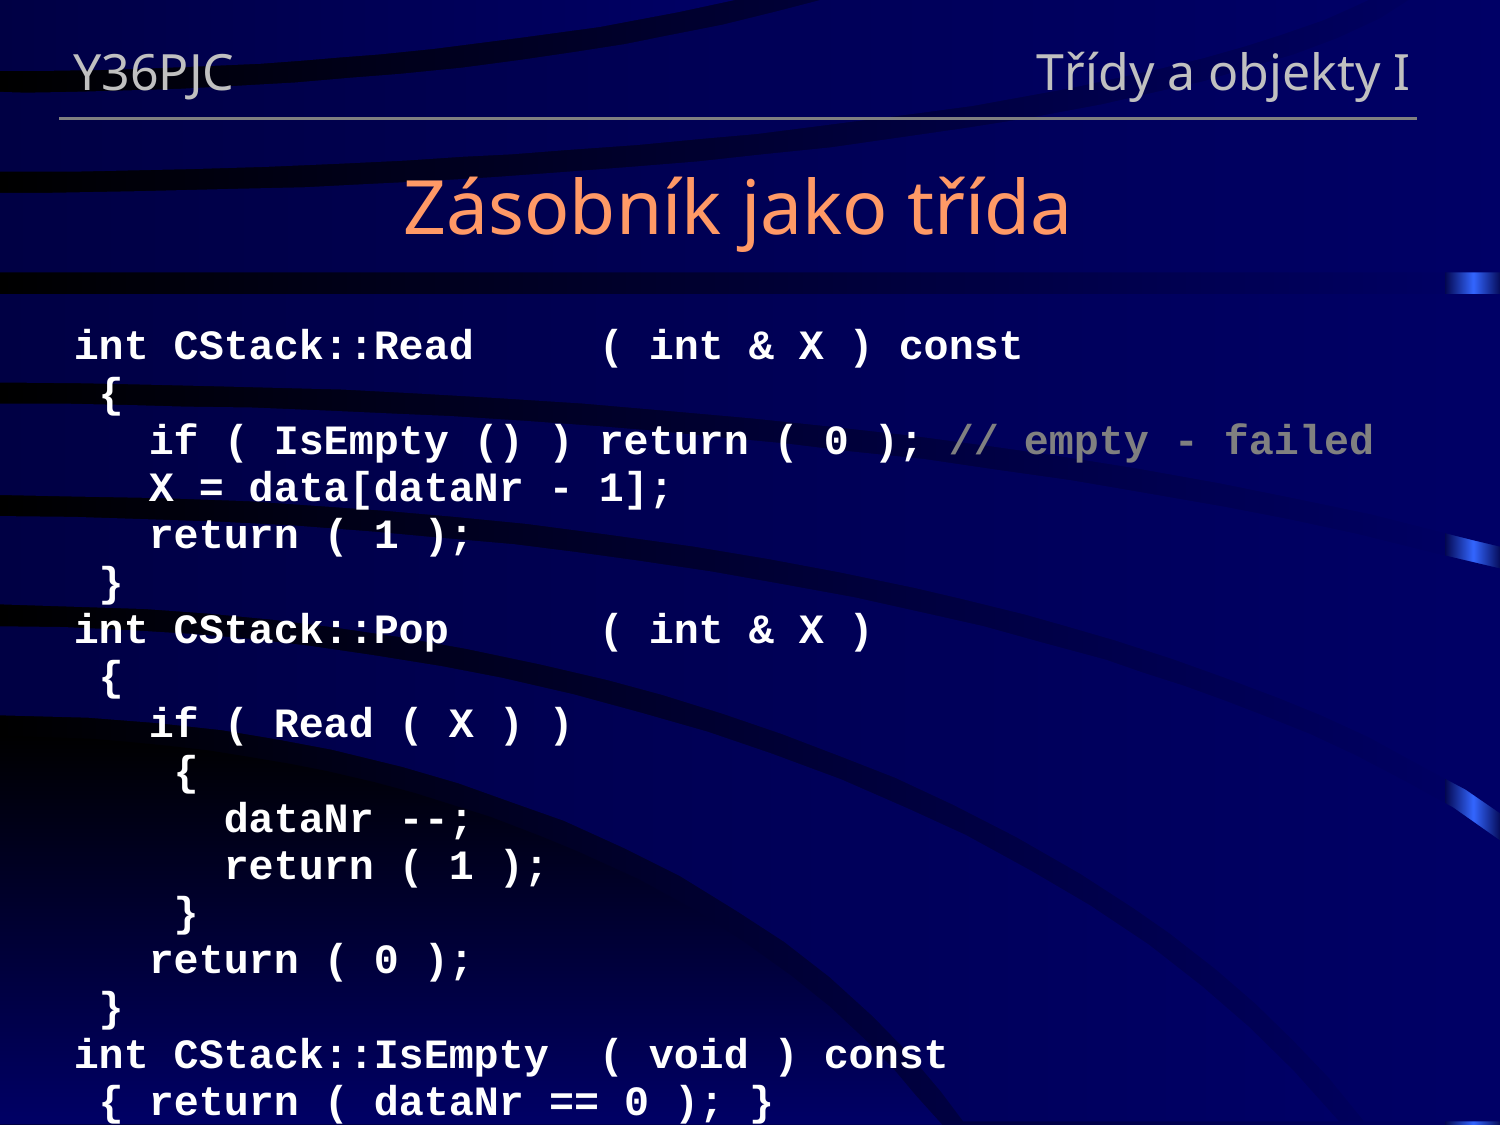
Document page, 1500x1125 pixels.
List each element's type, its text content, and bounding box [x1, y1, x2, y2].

text_box Třídy a objekty I [1021, 29, 1418, 105]
text_box Y36PJC [59, 29, 251, 105]
text_box Zásobník jako třída int CStack::Read ( int & X ) const { if ( IsEmpty () ) return ( 0 ); // empty - failed X = data[dataNr - 1]; return ( 1 ); } int CStack::Pop ( int & X ) { if ( Read ( X ) ) { dataNr --; return ( 1 ); } return ( 0 ); } int CStack::IsEmpty ( void ) const { return ( dataNr == 0 ); } [59, 147, 1418, 1125]
